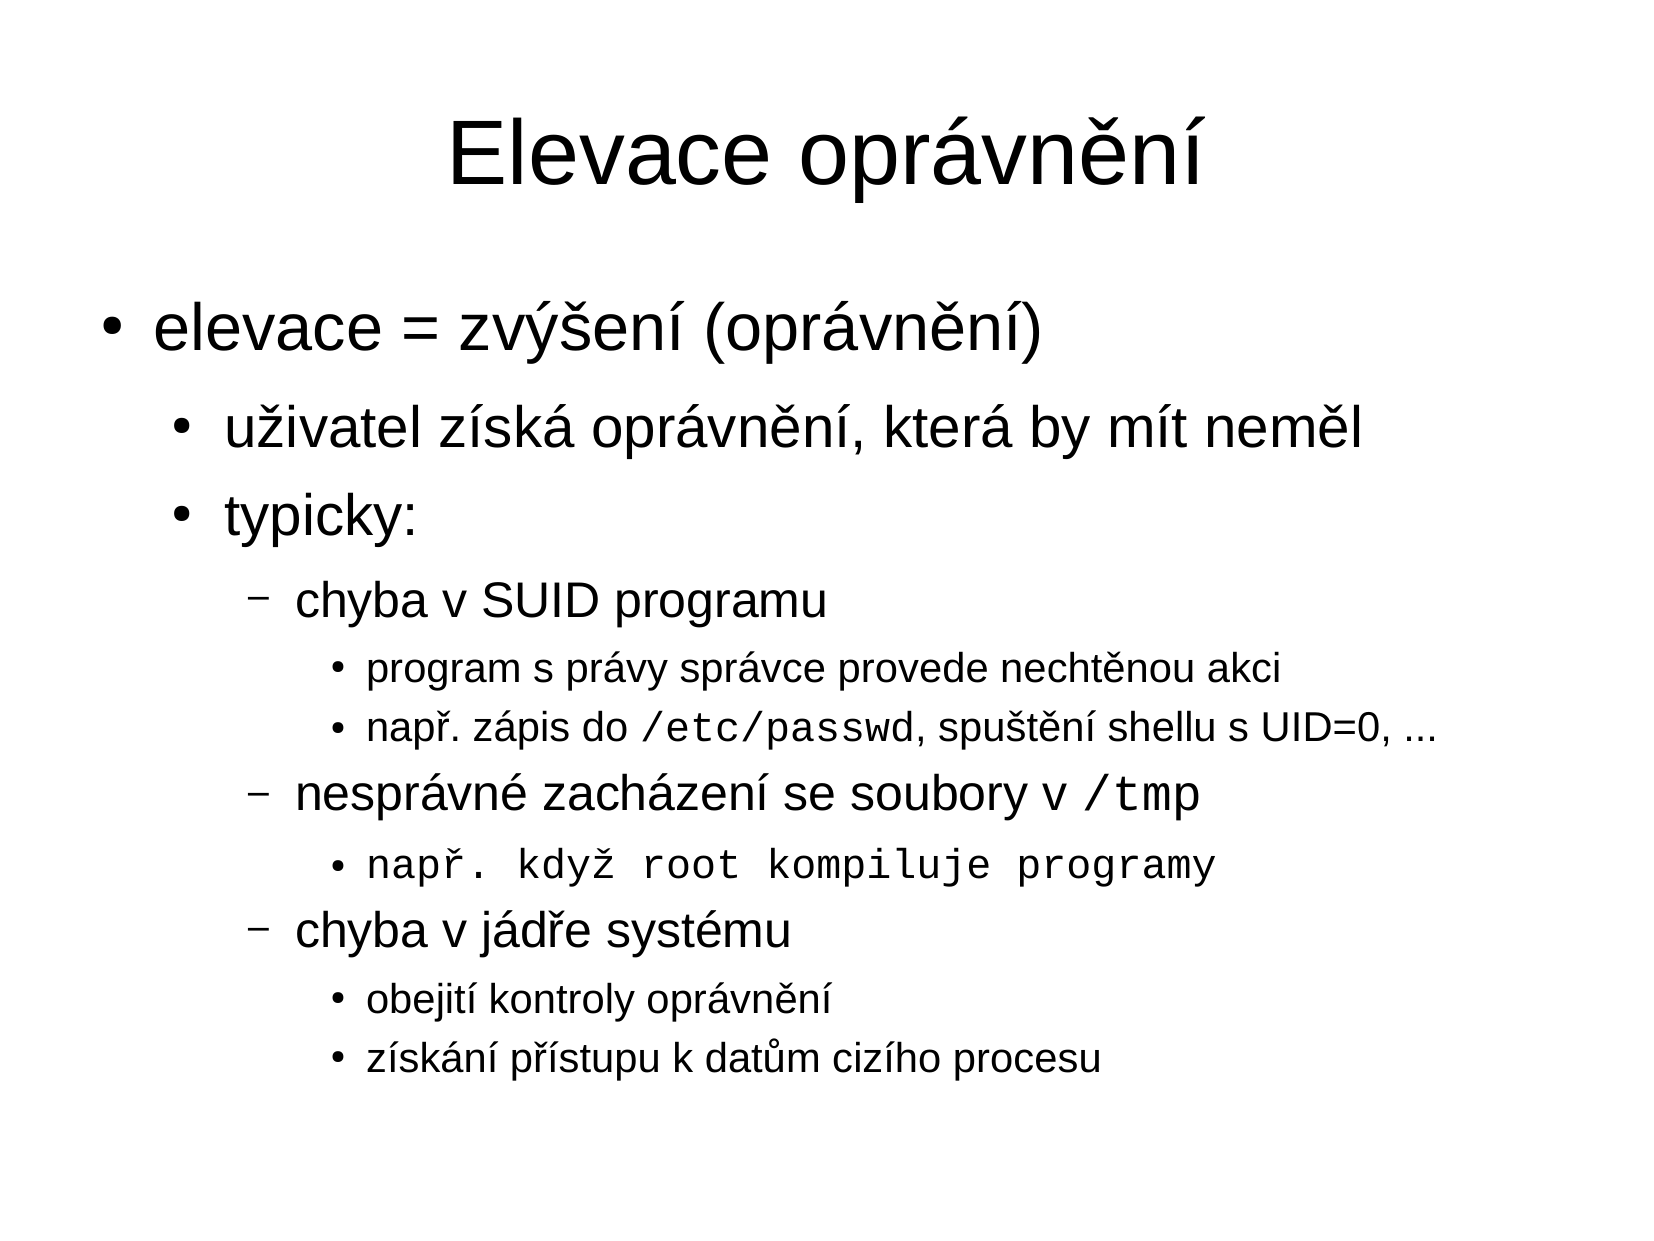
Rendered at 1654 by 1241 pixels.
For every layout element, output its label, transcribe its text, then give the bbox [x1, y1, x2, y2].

list elevace = zvýšení (oprávnění) uživatel získá oprávnění, která by mít neměl typicky: chyba v SUID programu program s právy správce provede nechtěnou akci např. zápis do /etc/passwd, spuštění shellu s UID=0, ... nesprávné zacházení se soubory v /tmp např. když root kompiluje programy chyba v jádře systému obejití kontroly oprávnění získání přístupu k datům cizího procesu [82, 290, 1571, 1109]
title Elevace oprávnění [82, 49, 1571, 257]
